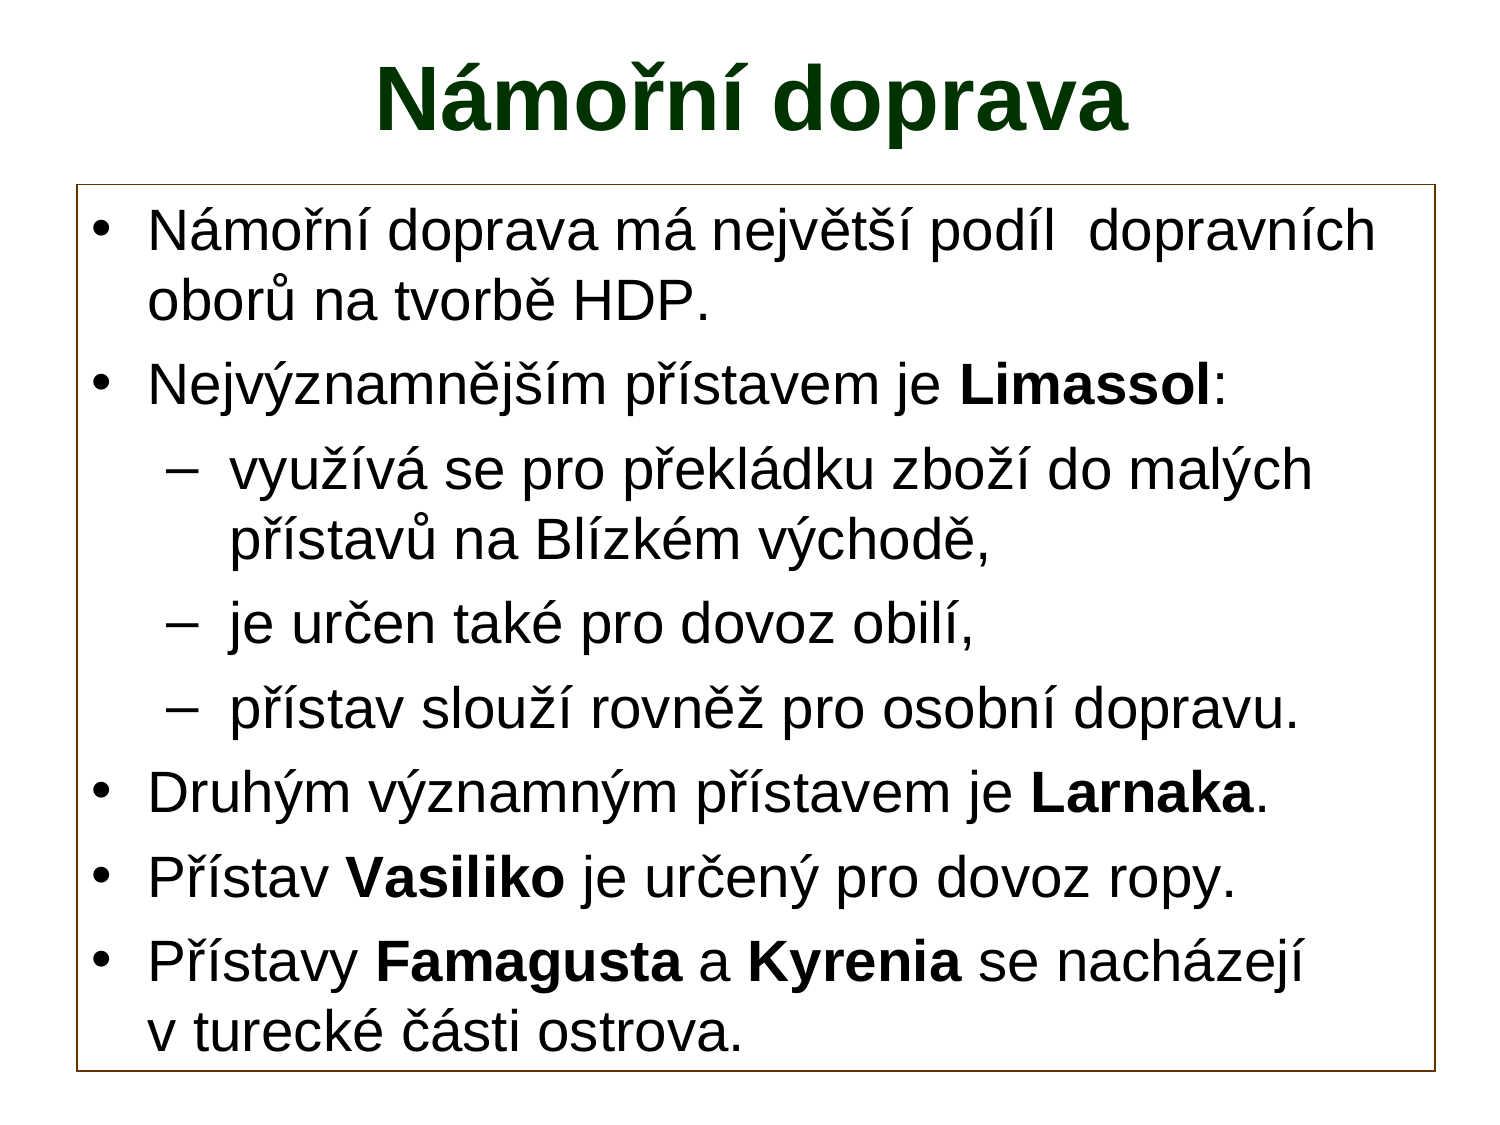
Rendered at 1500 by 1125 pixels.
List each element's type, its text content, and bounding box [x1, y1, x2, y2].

title Námořní doprava [76, 0, 1427, 184]
list Námořní doprava má největší podíl dopravních oborů na tvorbě HDP. Nejvýznamnějším přístavem je Limassol: využívá se pro překládku zboží do malých přístavů na Blízkém východě, je určen také pro dovoz obilí, přístav slouží rovněž pro osobní dopravu. Druhým významným přístavem je Larnaka. Přístav Vasiliko je určený pro dovoz ropy. Přístavy Famagusta a Kyrenia se nacházejí v turecké části ostrova. [76, 184, 1436, 1072]
